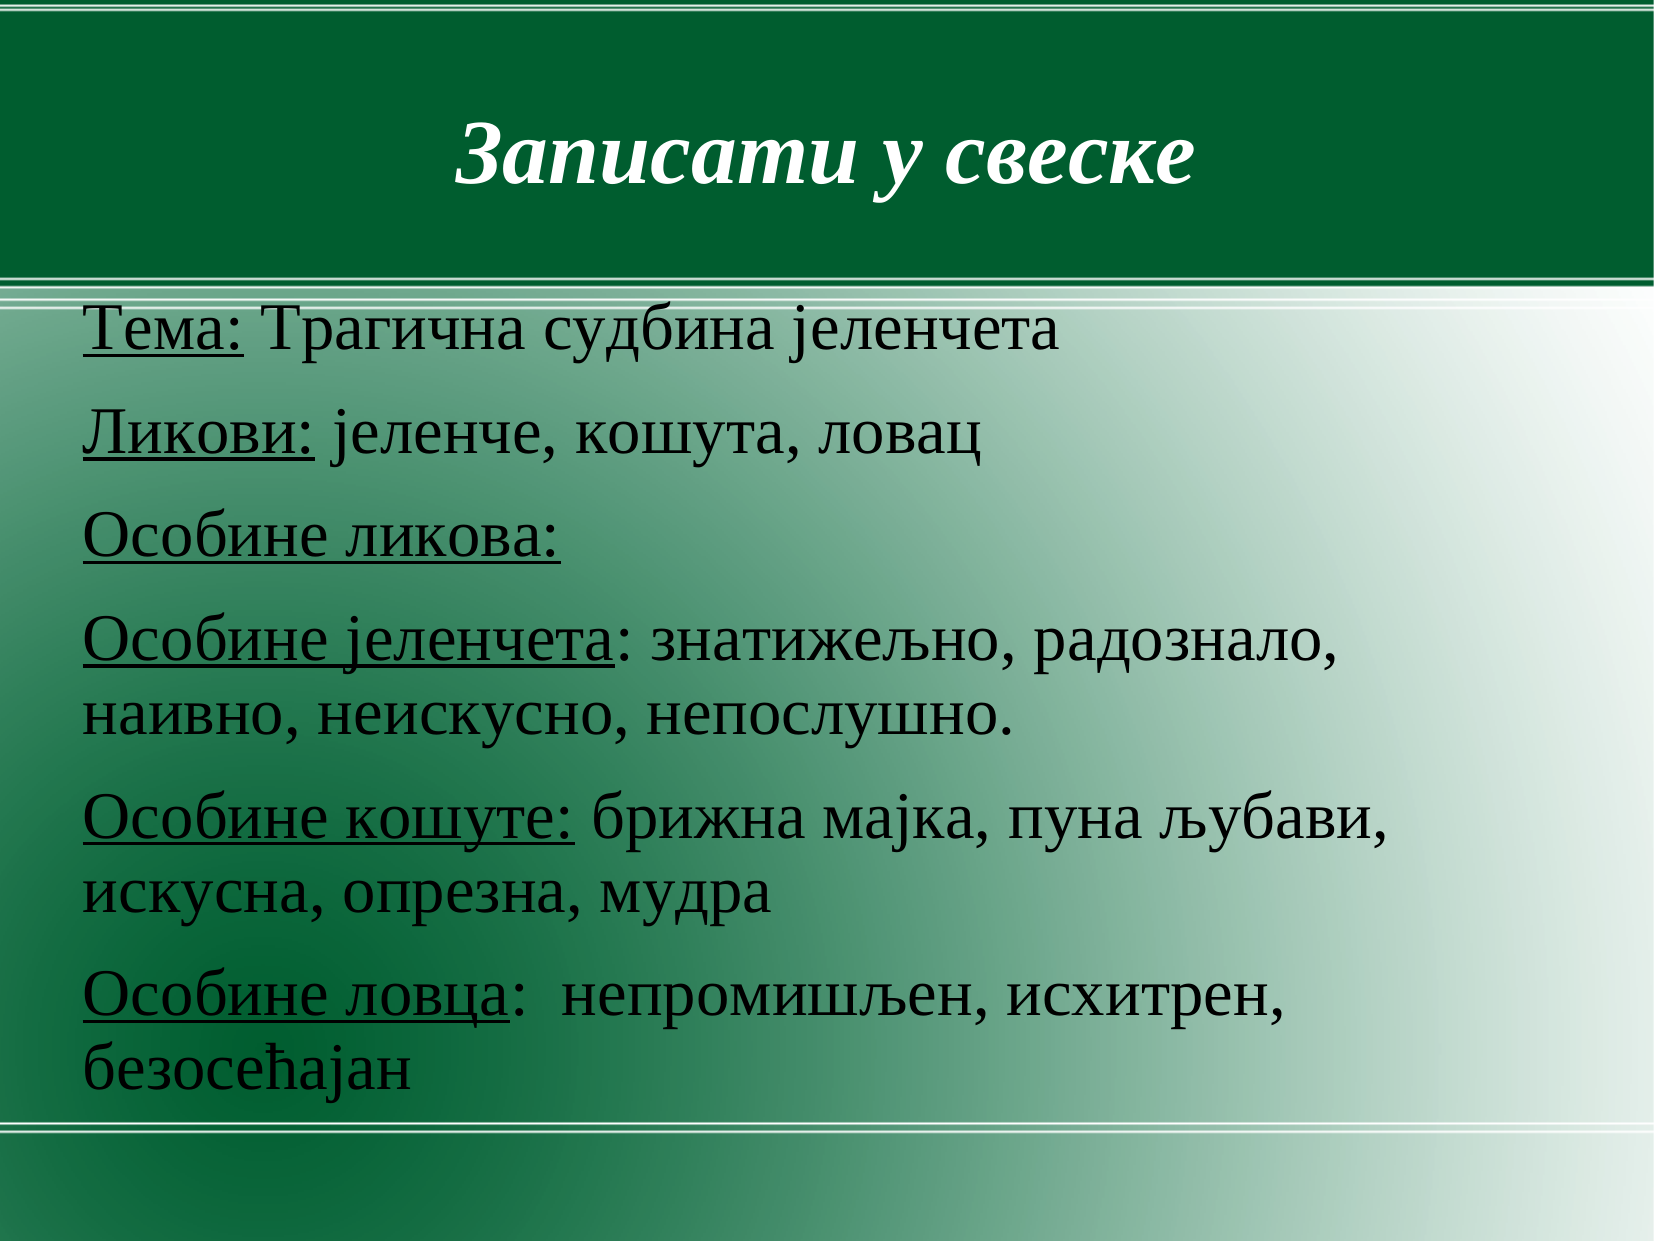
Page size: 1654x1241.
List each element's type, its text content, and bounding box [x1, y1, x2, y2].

picture [0, 0, 1654, 1241]
list Тема: Трагична судбина јеленчета Ликови: јеленче, кошута, ловац Особине ликова: Особине јеленчета: знатижељно, радознало, наивно, неискусно, непослушно. Особине кошуте: брижна мајка, пуна љубави, искусна, опрезна, мудра Особине ловца: непромишљен, исхитрен, безосећајан [82, 290, 1571, 1209]
title Записати у свеске [82, 49, 1571, 257]
